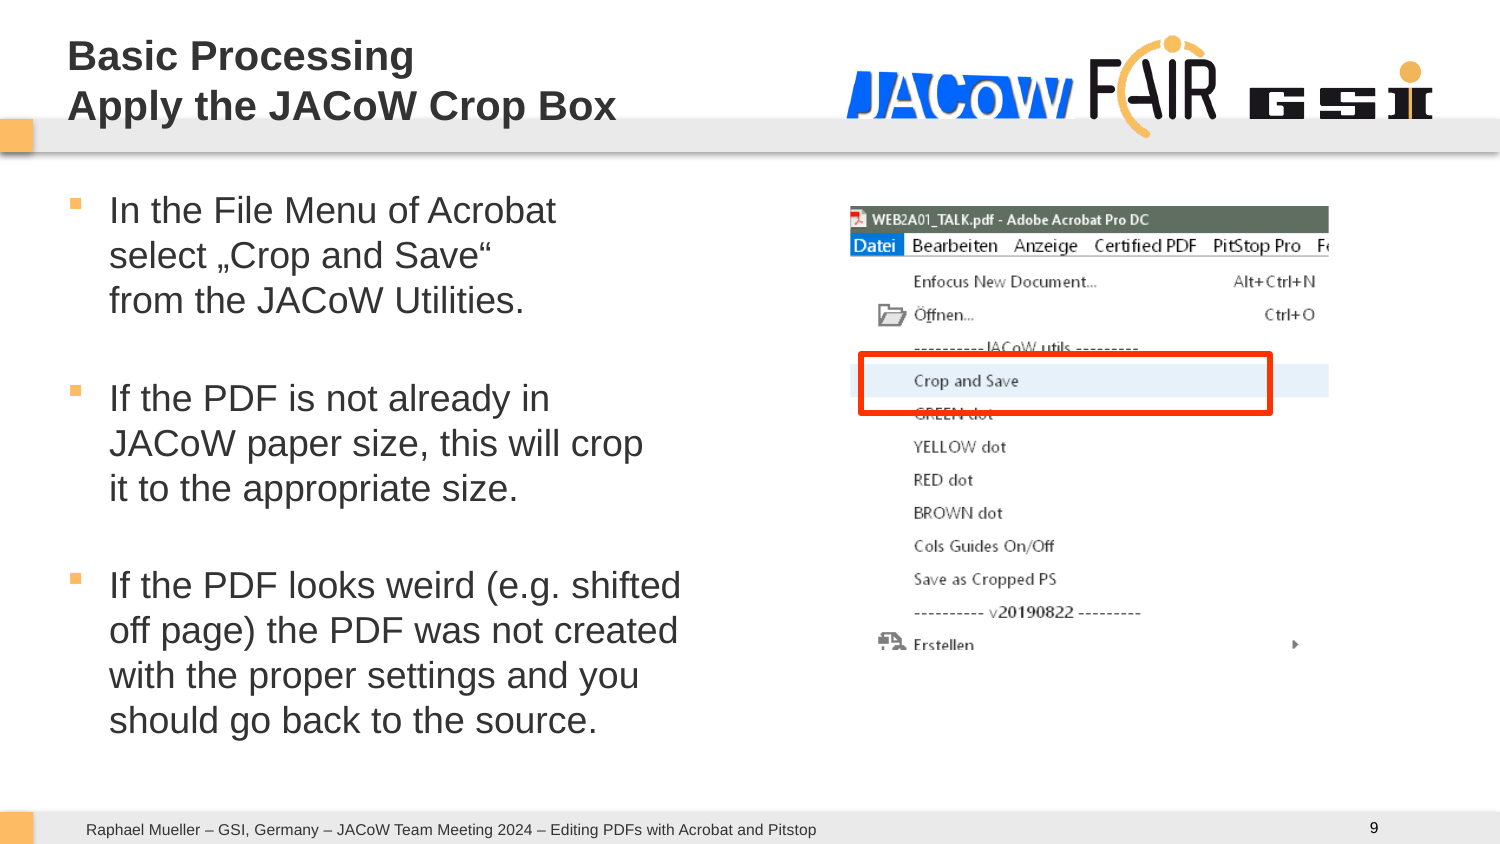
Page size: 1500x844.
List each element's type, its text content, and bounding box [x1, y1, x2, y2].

picture [850, 206, 1329, 650]
title [0, 29, 1006, 127]
picture [1048, 69, 1075, 119]
picture [1089, 33, 1217, 140]
picture [1248, 59, 1434, 119]
list Basic Processing Apply the JACoW Crop Box [52, 21, 1048, 137]
list In the File Menu of Acrobat select „Crop and Save“ from the JACoW Utilities. If the PDF is not already in JACoW paper size, this will crop it to the appropriate size. If the PDF looks weird (e.g. shifted off page) the PDF was not created with the proper settings and you should go back to the source. [52, 178, 1434, 782]
